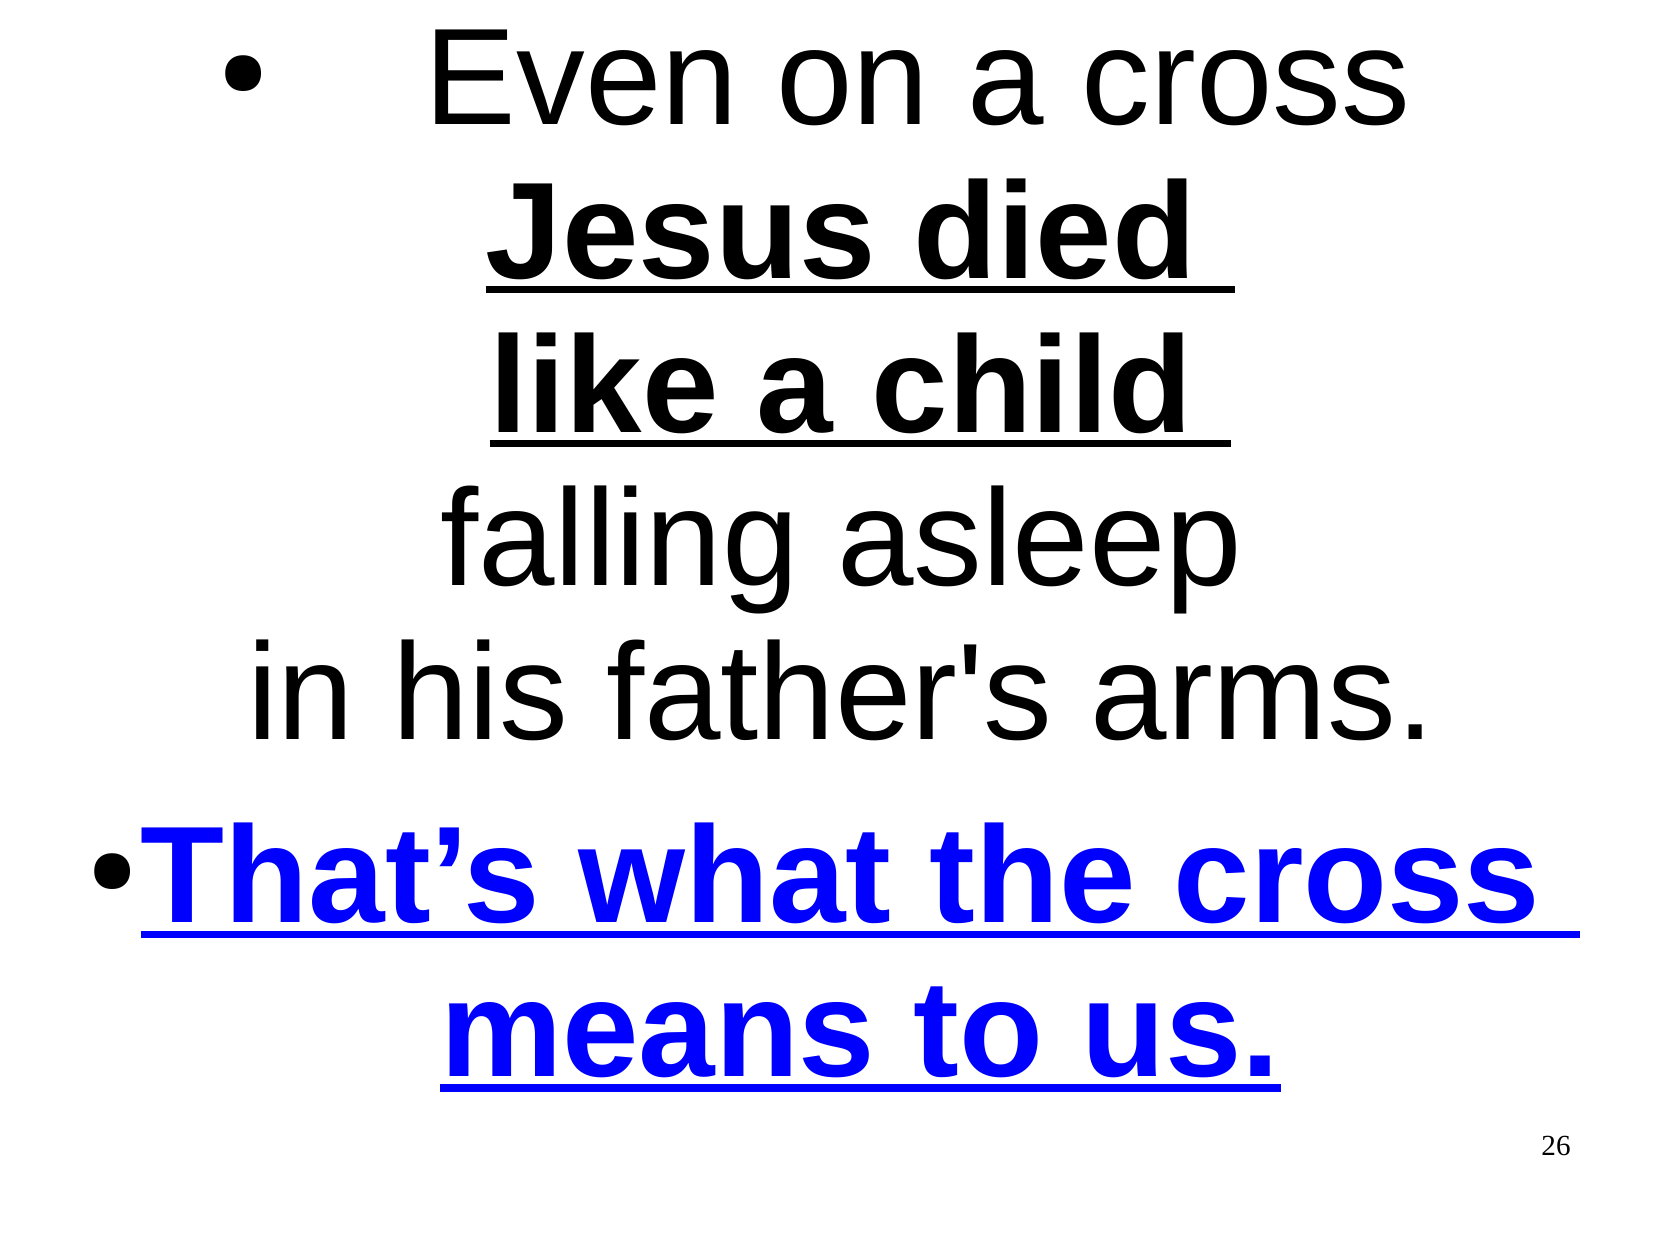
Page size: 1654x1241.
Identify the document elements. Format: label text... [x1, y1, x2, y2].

list Even on a cross Jesus died like a child falling asleep in his father's arms. That’s what the cross means to us. [0, 0, 1651, 1238]
